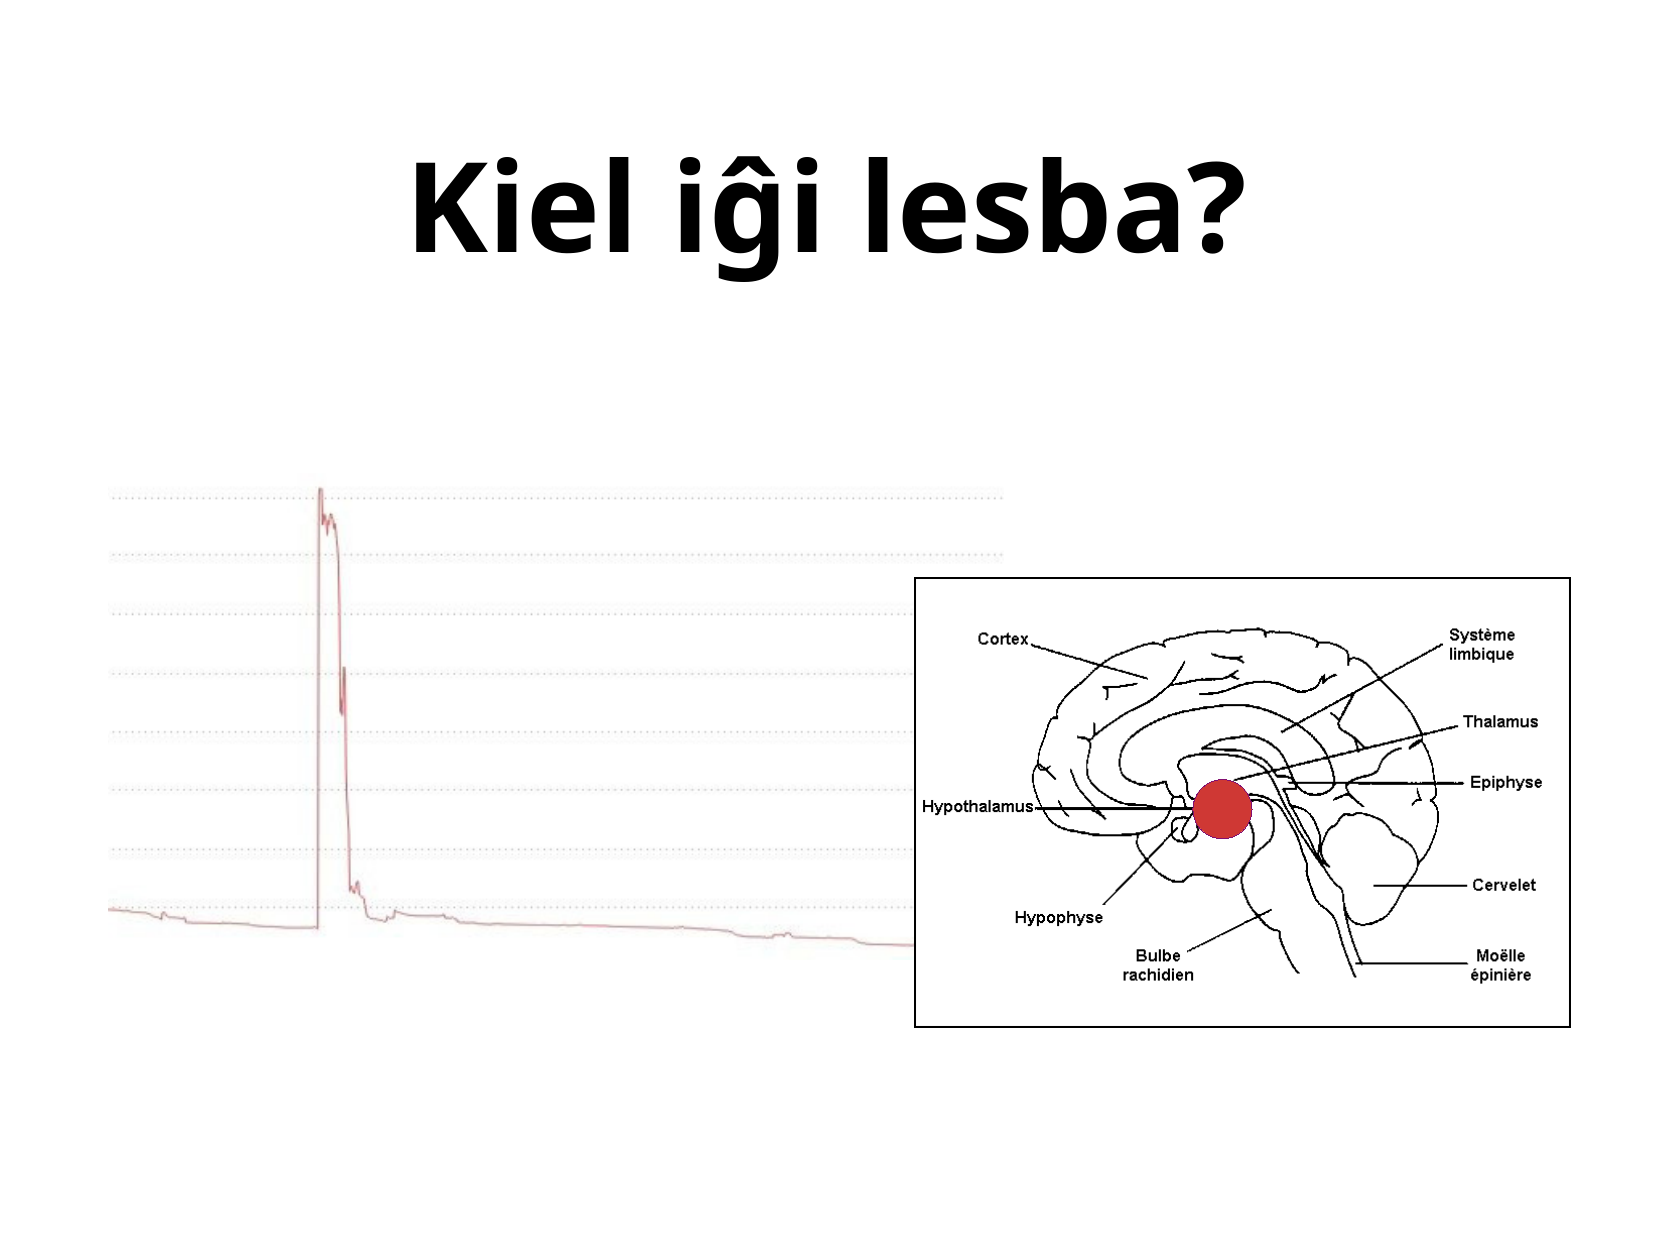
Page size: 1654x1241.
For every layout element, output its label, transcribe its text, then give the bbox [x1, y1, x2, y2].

picture [108, 448, 1571, 1028]
text_box [1192, 779, 1253, 839]
title Kiel iĝi lesba? [82, 88, 1571, 319]
